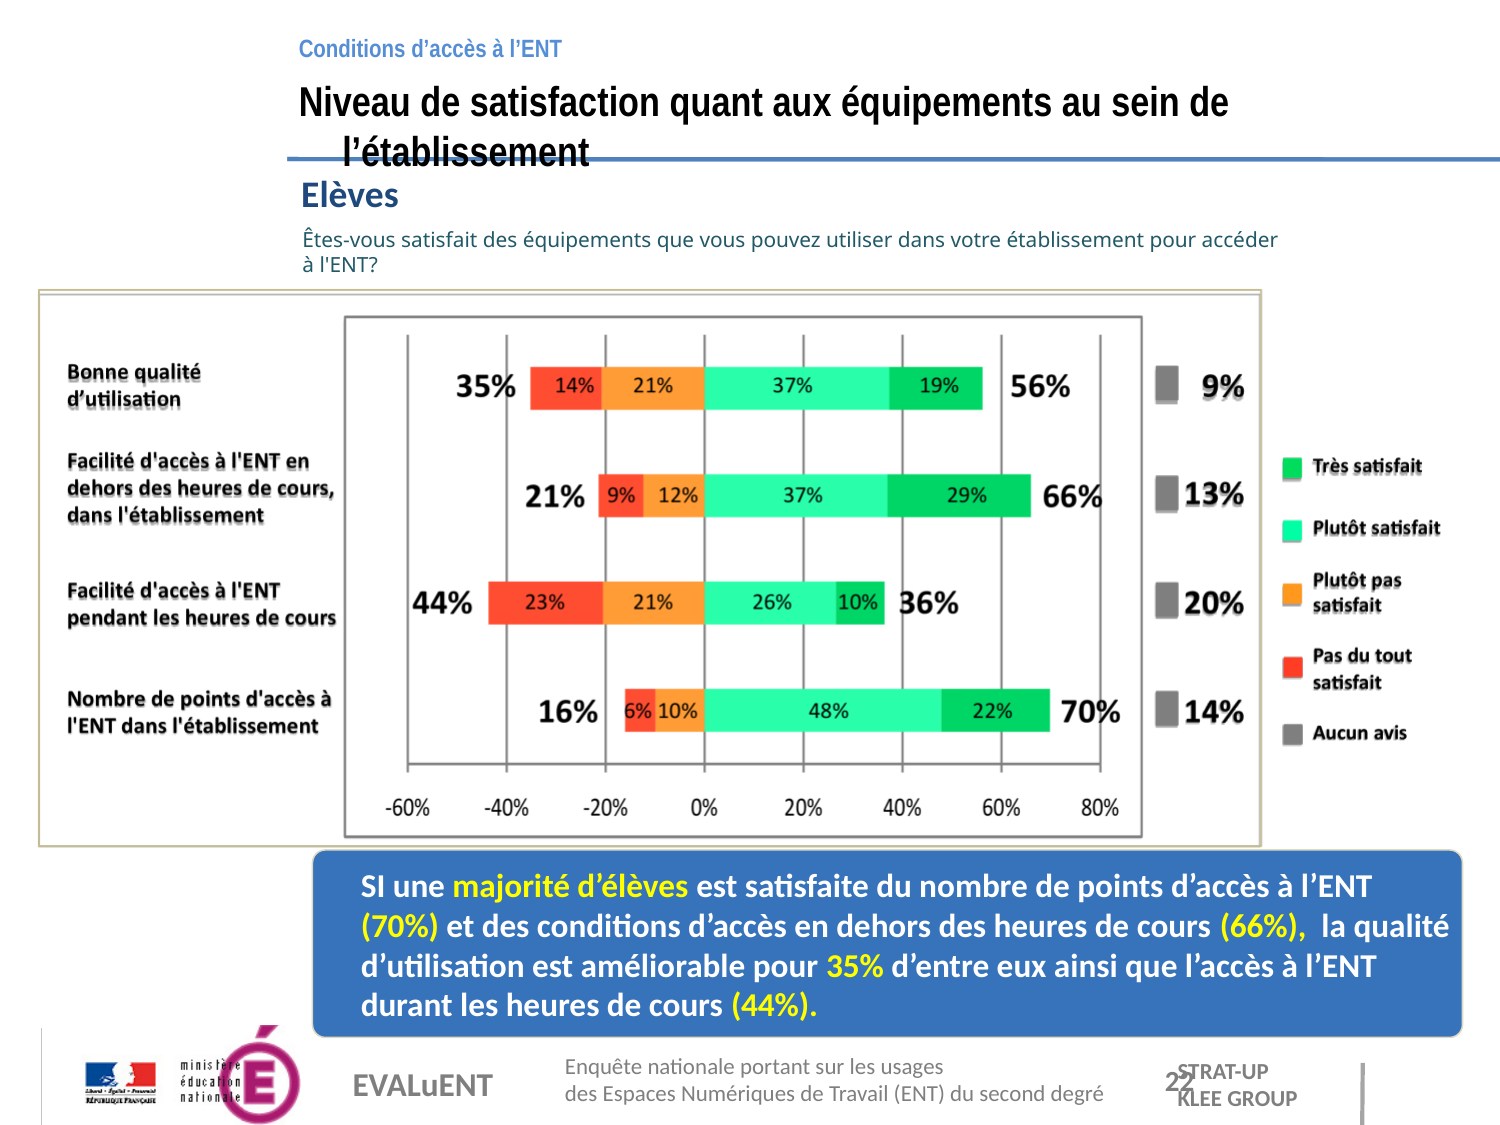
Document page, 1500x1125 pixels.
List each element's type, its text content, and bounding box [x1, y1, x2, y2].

text_box Conditions d’accès à l’ENT Niveau de satisfaction quant aux équipements au sein de l’établissement [284, 25, 1500, 100]
text_box Elèves [286, 162, 416, 224]
text_box [1074, 1050, 1426, 1110]
picture [37, 287, 1478, 848]
text_box Êtes-vous satisfait des équipements que vous pouvez utiliser dans votre établissement pour accéder à l'ENT? [287, 219, 1463, 287]
text_box SI une majorité d’élèves est satisfaite du nombre de points d’accès à l’ENT (70%) et des conditions d’accès en dehors des heures de cours (66%), la qualité d’utilisation est améliorable pour 35% d’entre eux ainsi que l’accès à l’ENT durant les heures de cours (44%). [312, 849, 1463, 1038]
